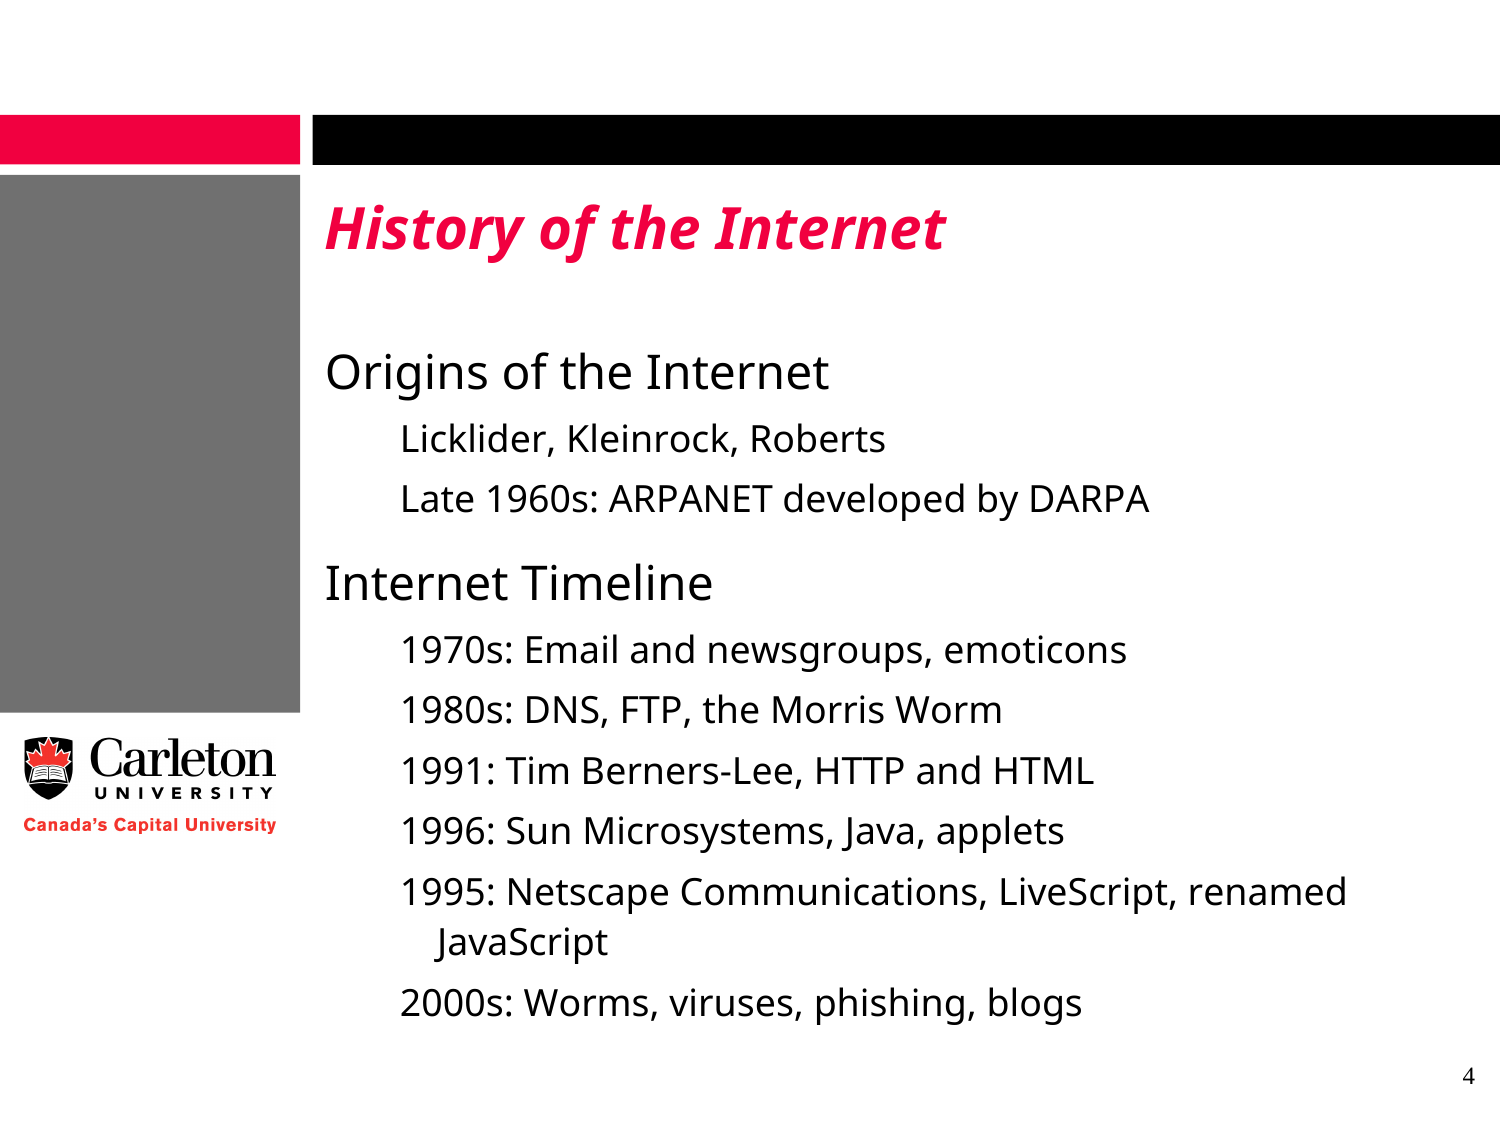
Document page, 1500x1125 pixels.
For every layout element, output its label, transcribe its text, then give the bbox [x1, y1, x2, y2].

picture [24, 737, 276, 834]
list Origins of the Internet Licklider, Kleinrock, Roberts Late 1960s: ARPANET developed by DARPA Internet Timeline 1970s: Email and newsgroups, emoticons 1980s: DNS, FTP, the Morris Worm 1991: Tim Berners-Lee, HTTP and HTML 1996: Sun Microsystems, Java, applets 1995: Netscape Communications, LiveScript, renamed JavaScript 2000s: Worms, viruses, phishing, blogs [324, 324, 1450, 1051]
title History of the Internet [324, 187, 1450, 324]
